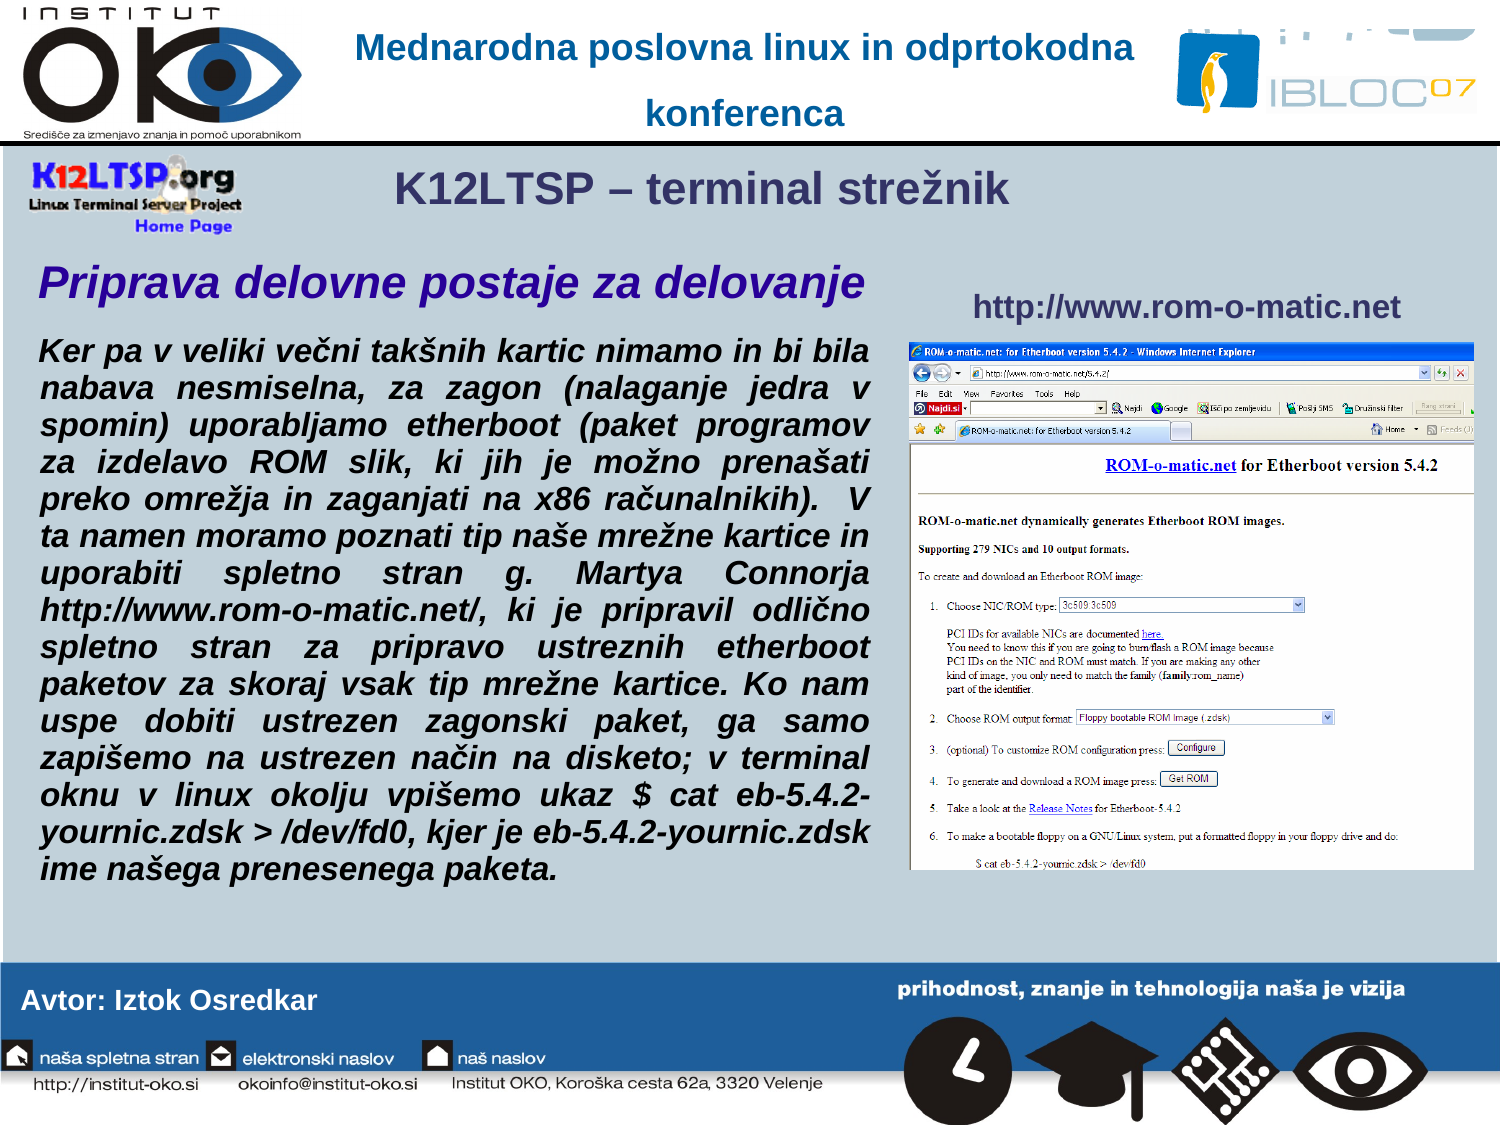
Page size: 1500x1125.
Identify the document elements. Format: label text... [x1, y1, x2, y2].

list Priprava delovne postaje za delovanje [23, 248, 939, 379]
picture [0, 962, 1500, 1125]
chart [0, 146, 1500, 962]
list Ker pa v veliki večni takšnih kartic nimamo in bi bila nabava nesmiselna, za zagon (nalaganje jedra v spomin) uporabljamo etherboot (paket programov za izdelavo ROM slik, ki jih je možno prenašati preko omrežja in zaganjati na x86 računalnikih). V ta namen moramo poznati tip naše mrežne kartice in uporabiti spletno stran g. Martya Connorja http://www.rom-o-matic.net/, ki je pripravil odlično spletno stran za pripravo ustreznih etherboot paketov za skoraj vsak tip mrežne kartice. Ko nam uspe dobiti ustrezen zagonski paket, ga samo zapišemo na ustrezen način na disketo; v terminal oknu v linux okolju vpišemo ukaz $ cat eb-5.4.2-yournic.zdsk > /dev/fd0, kjer je eb-5.4.2-yournic.zdsk ime našega prenesenega paketa. [23, 324, 886, 907]
text_box Avtor: Iztok Osredkar [5, 976, 431, 1025]
title K12LTSP – terminal strežnik [348, 130, 1058, 249]
text_box Mednarodna poslovna linux in odprtokodna konferenca [324, 19, 1176, 141]
picture [909, 342, 1474, 870]
picture [23, 7, 302, 140]
picture [17, 153, 251, 240]
title http://www.rom-o-matic.net [921, 277, 1453, 337]
picture [1175, 29, 1477, 119]
